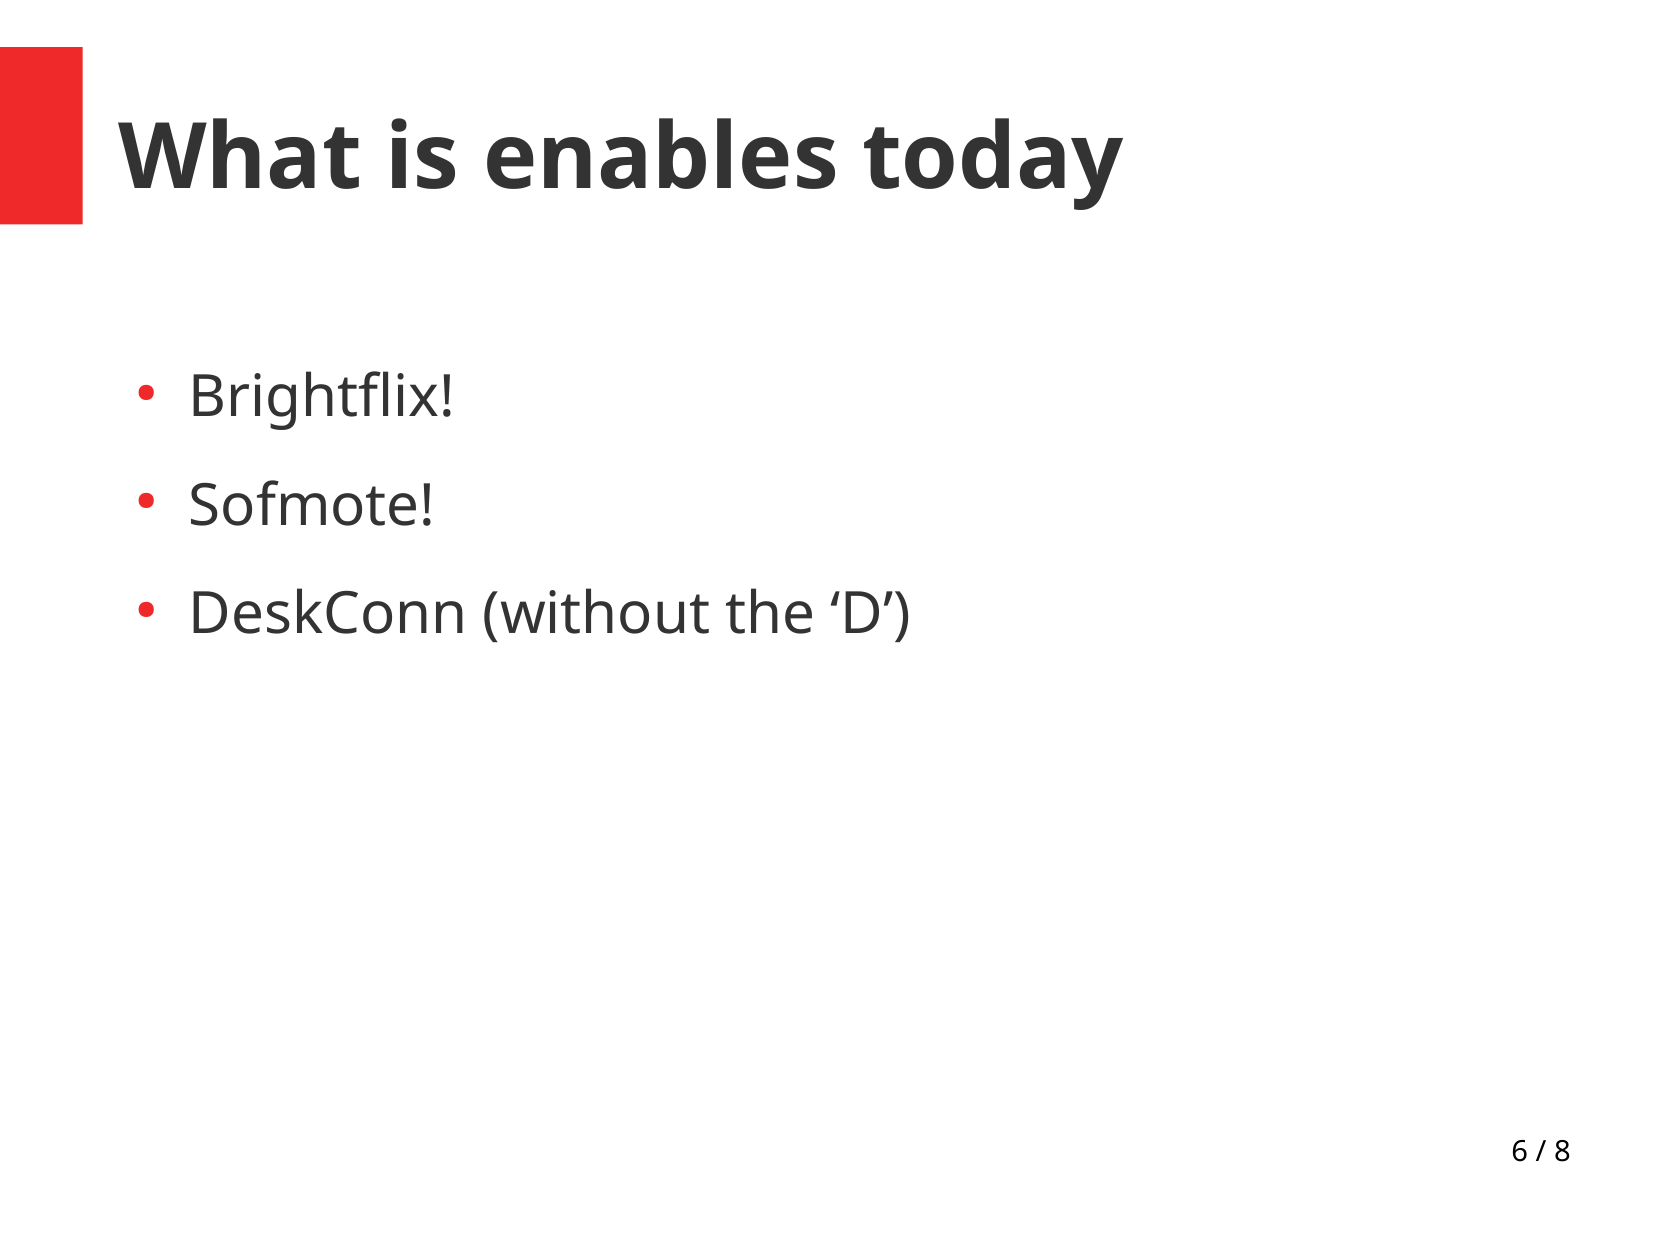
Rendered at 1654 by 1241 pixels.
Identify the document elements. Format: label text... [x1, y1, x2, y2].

list Brightflix! Sofmote! DeskConn (without the ‘D’) [118, 354, 1536, 1074]
title What is enables today [118, 49, 1571, 257]
